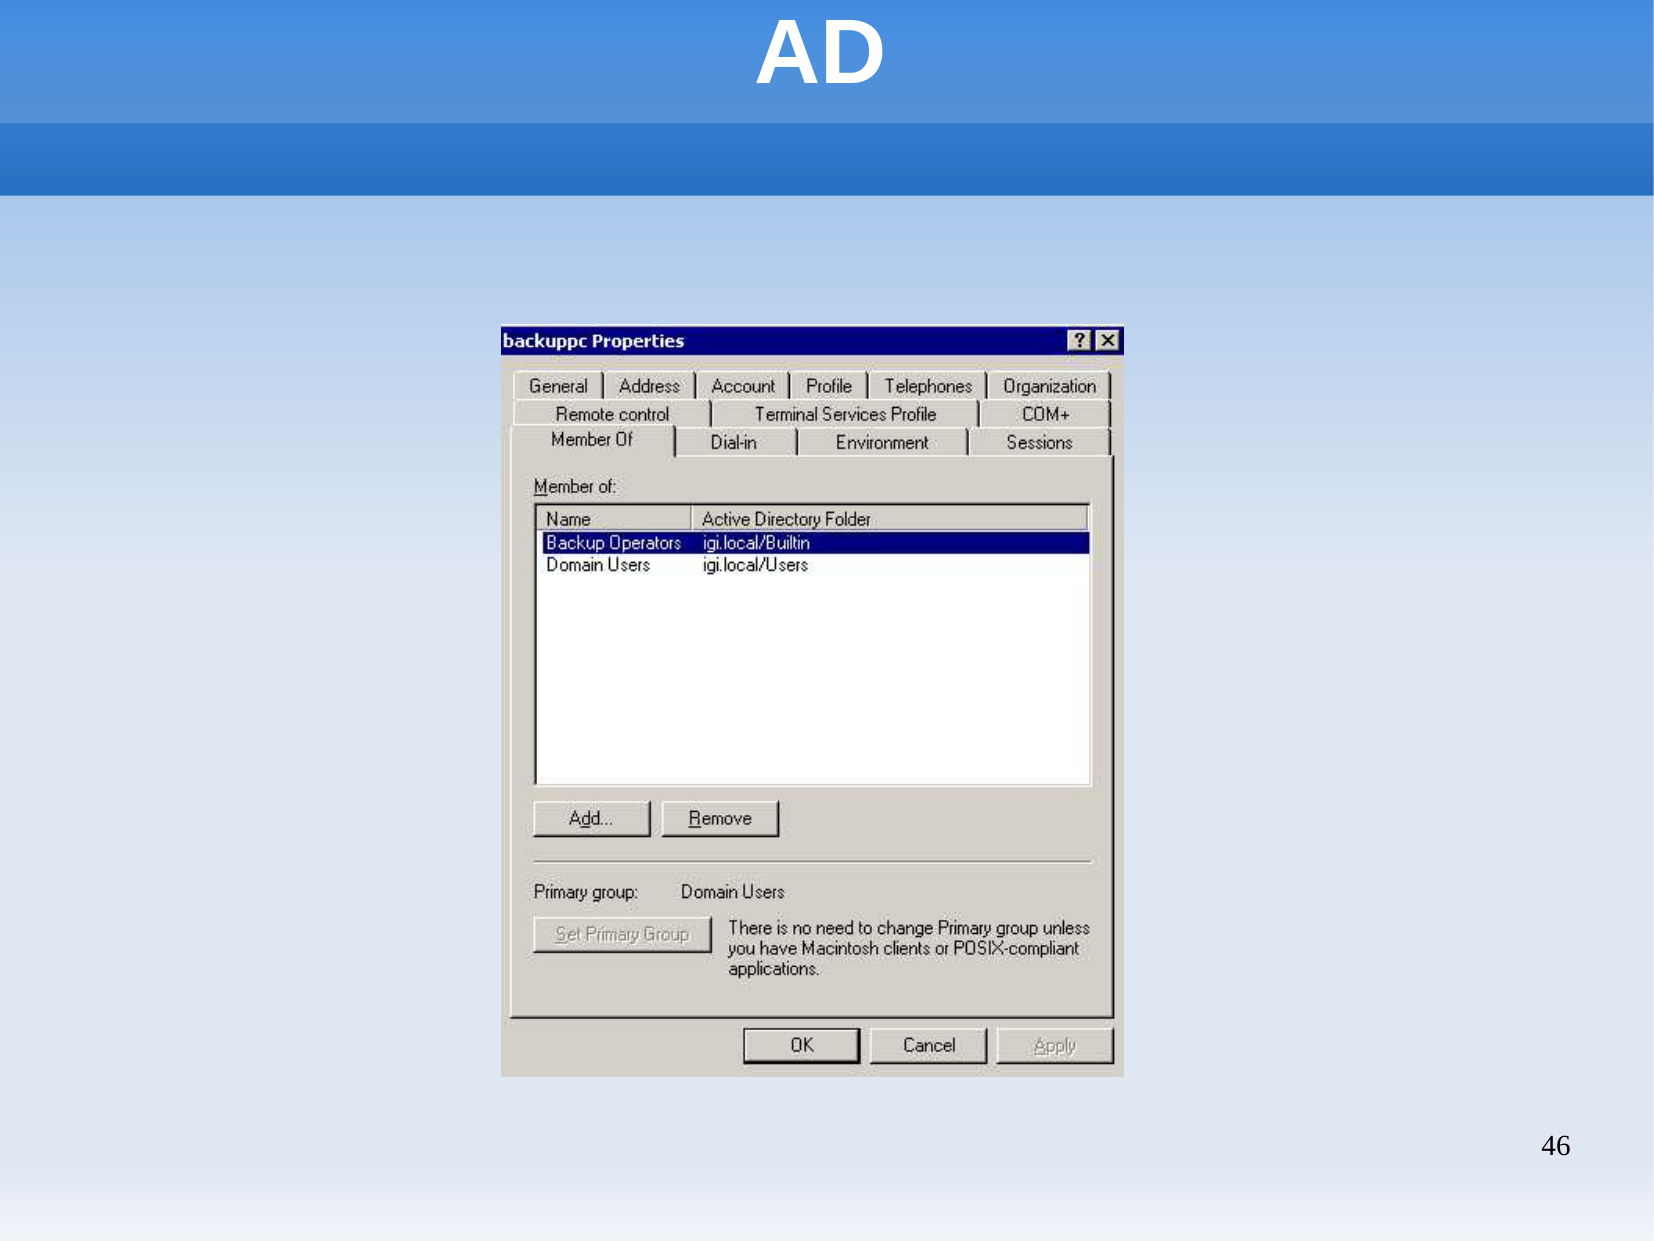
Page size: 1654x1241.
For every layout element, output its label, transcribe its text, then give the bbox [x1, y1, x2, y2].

title AD [76, 1, 1565, 207]
picture [0, 0, 1654, 1241]
